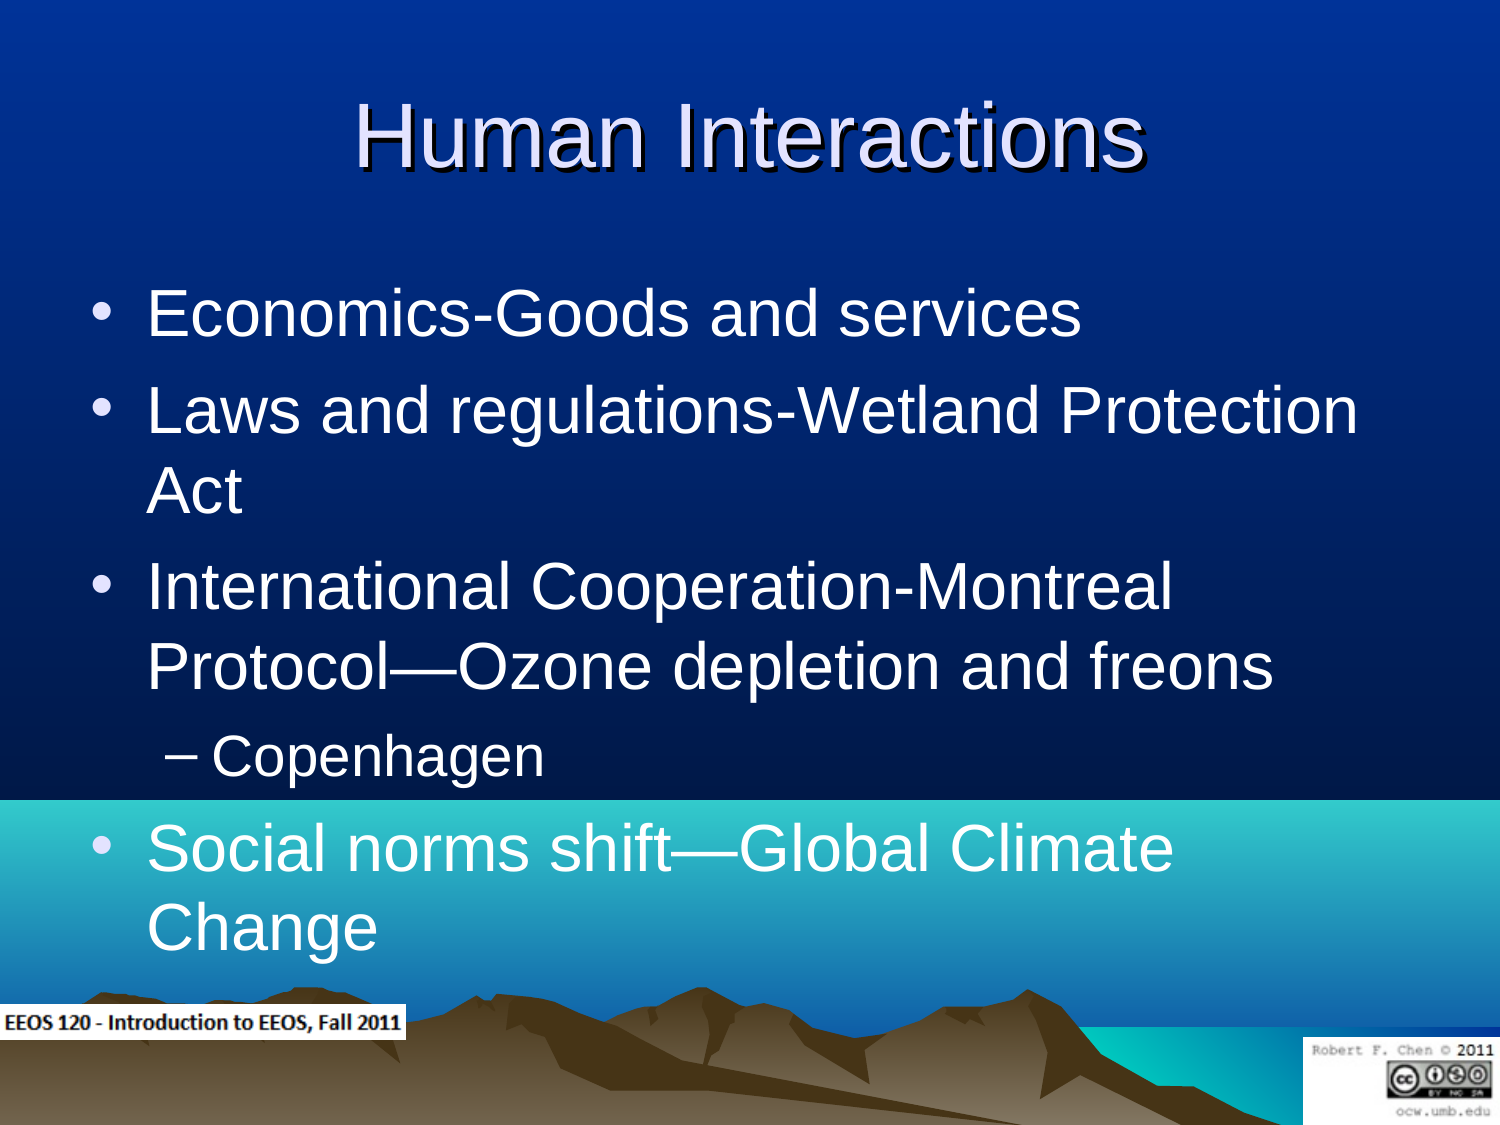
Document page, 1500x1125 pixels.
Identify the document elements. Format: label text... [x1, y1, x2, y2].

picture [0, 1004, 406, 1040]
picture [1302, 1037, 1500, 1125]
list Economics-Goods and services Laws and regulations-Wetland Protection Act International Cooperation-Montreal Protocol—Ozone depletion and freons Copenhagen Social norms shift—Global Climate Change [75, 262, 1426, 1069]
title Human Interactions [75, 37, 1426, 225]
